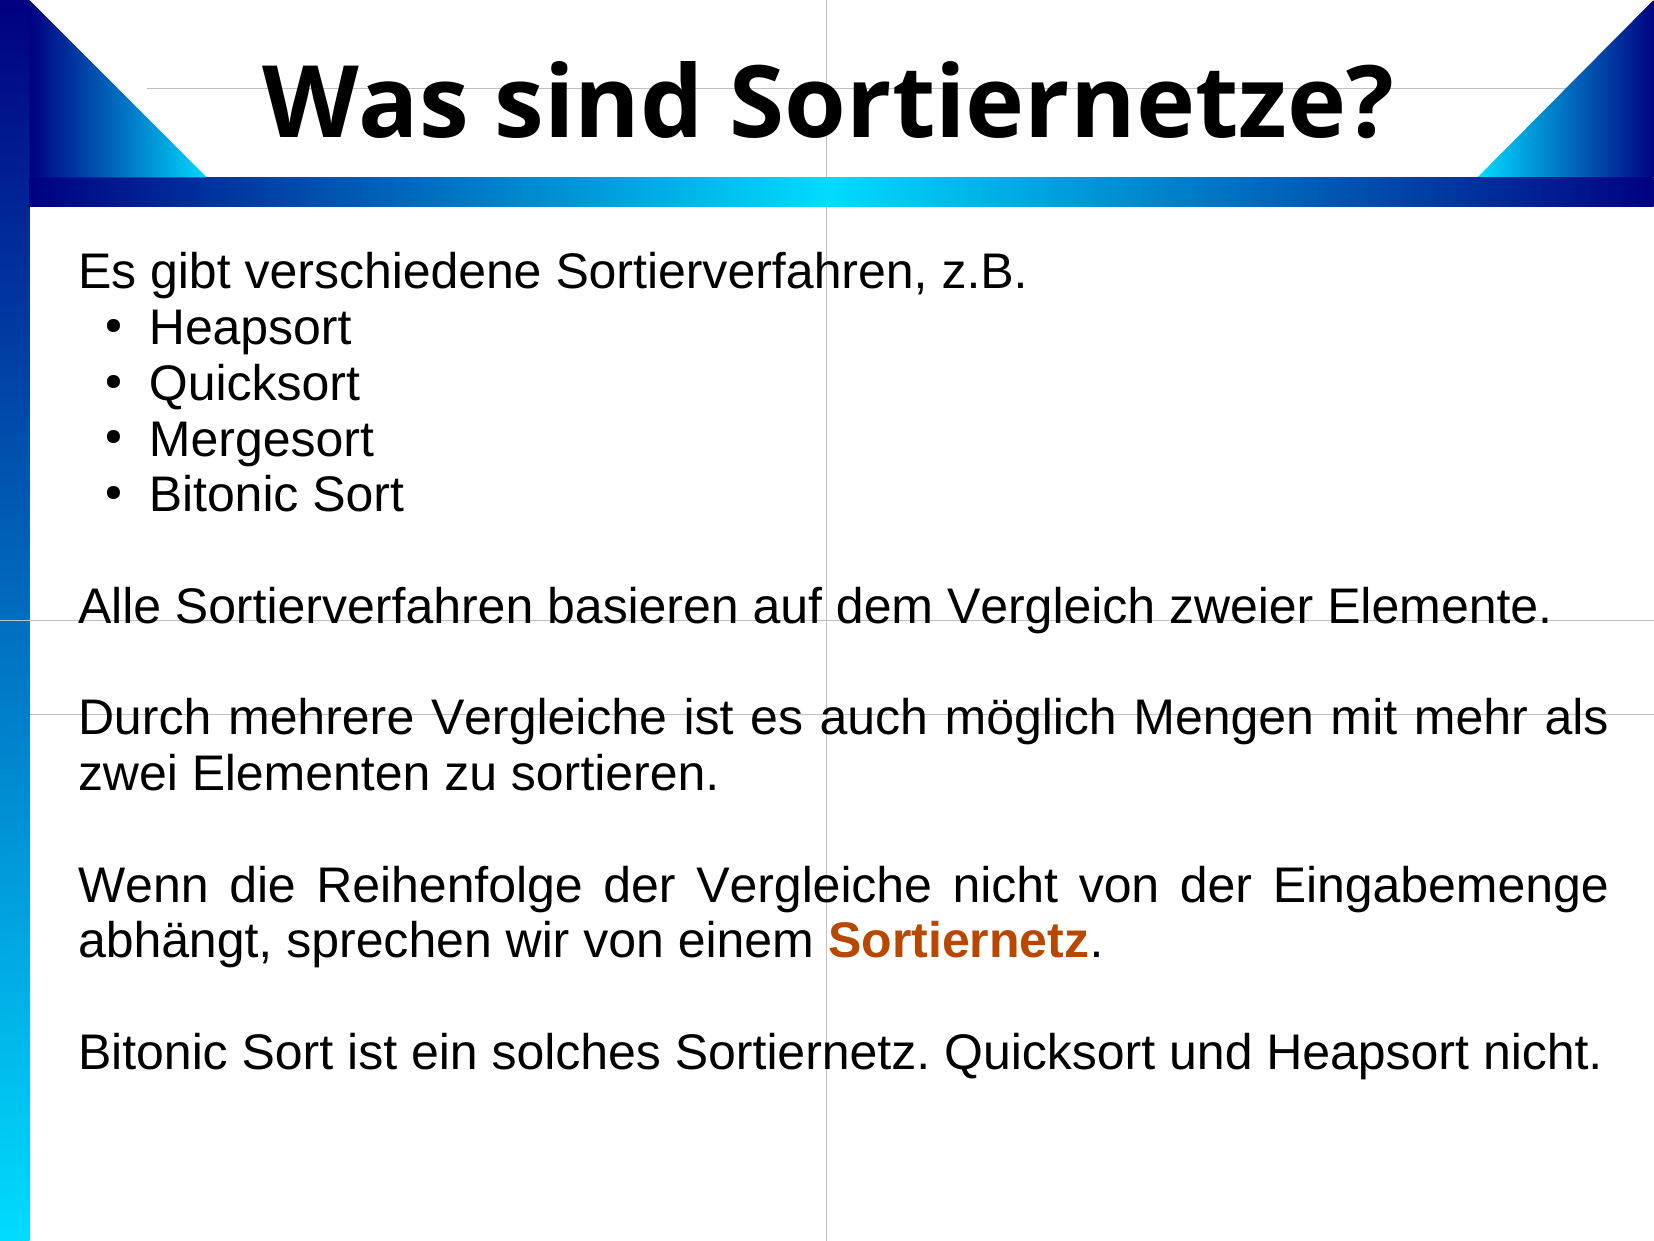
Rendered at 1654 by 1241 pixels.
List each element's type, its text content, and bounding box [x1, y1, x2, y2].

text_box Es gibt verschiedene Sortierverfahren, z.B. Heapsort Quicksort Mergesort Bitonic Sort Alle Sortierverfahren basieren auf dem Vergleich zweier Elemente. Durch mehrere Vergleiche ist es auch möglich Mengen mit mehr als zwei Elementen zu sortieren. Wenn die Reihenfolge der Vergleiche nicht von der Eingabemenge abhängt, sprechen wir von einem Sortiernetz. Bitonic Sort ist ein solches Sortiernetz. Quicksort und Heapsort nicht. [63, 236, 1625, 1089]
text_box Was sind Sortiernetze? [344, 23, 1313, 153]
